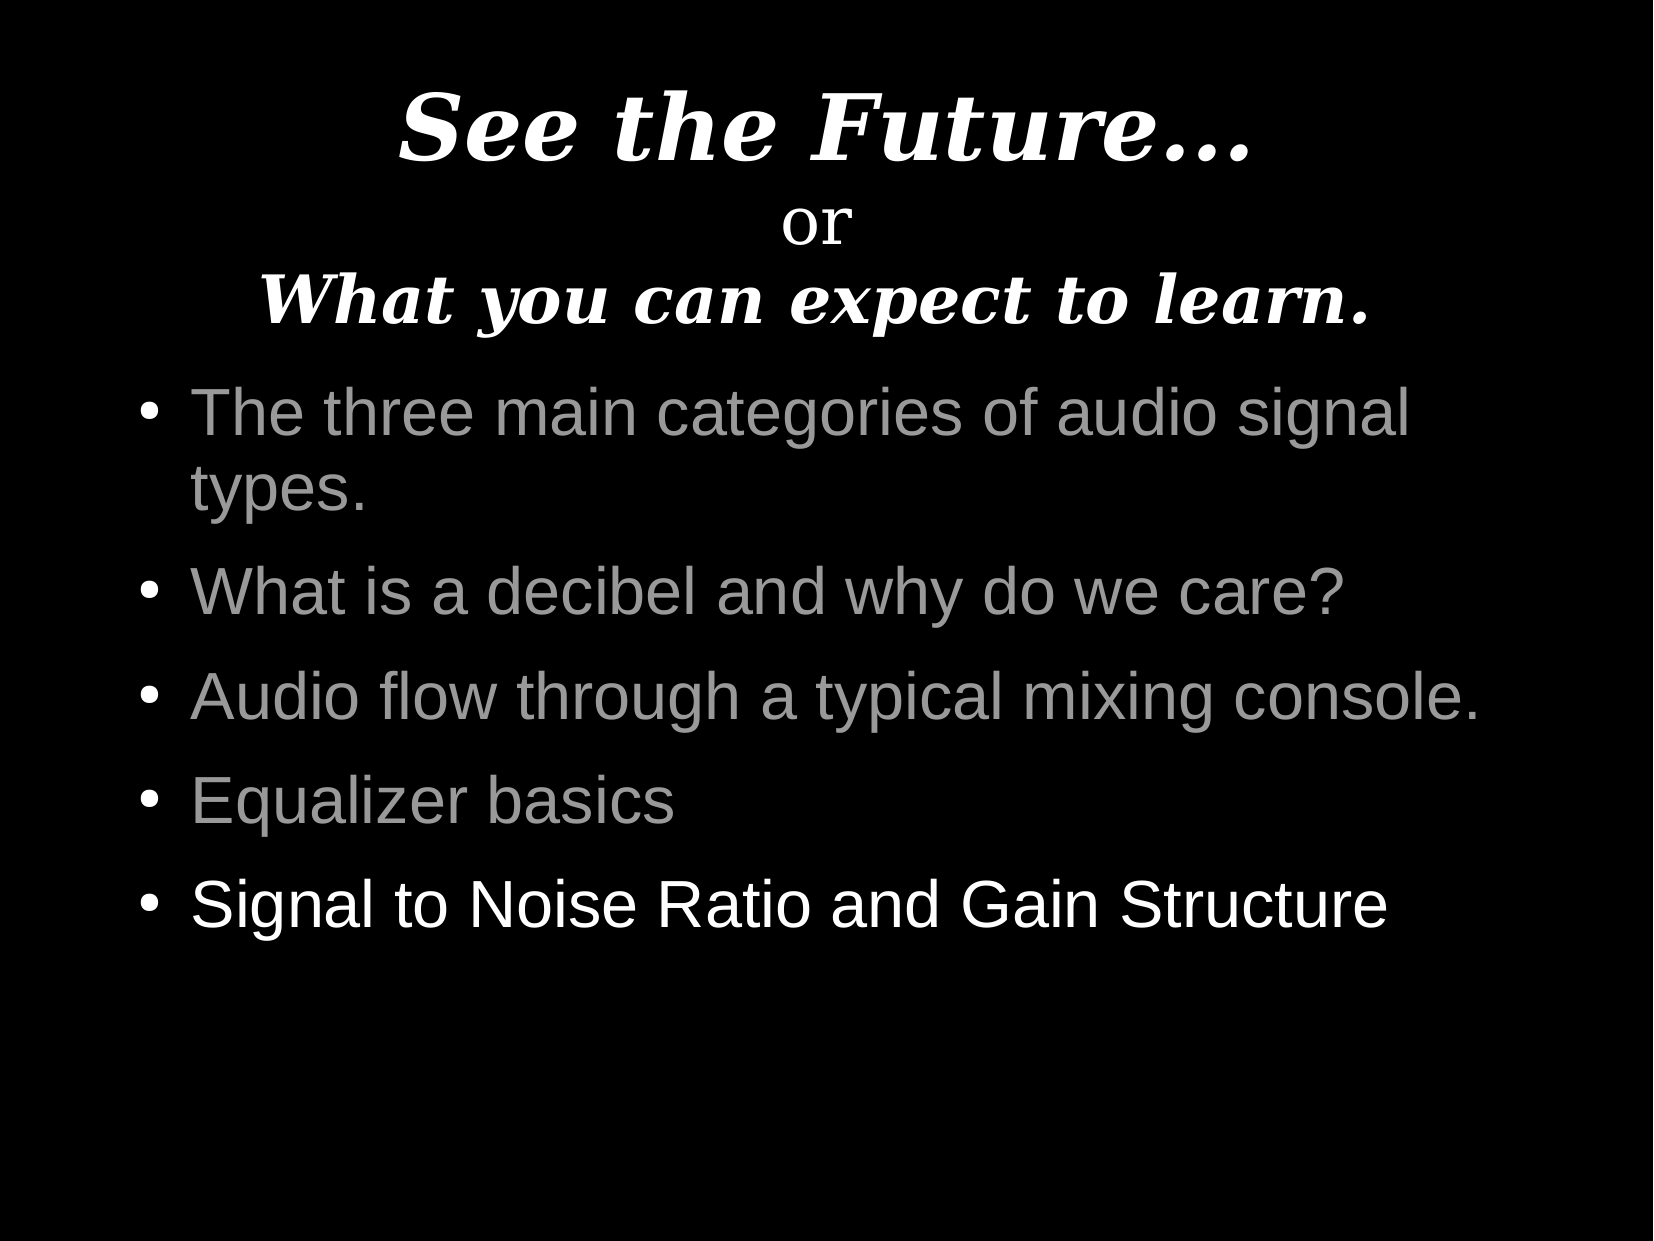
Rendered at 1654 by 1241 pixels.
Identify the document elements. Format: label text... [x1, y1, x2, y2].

list The three main categories of audio signal types. What is a decibel and why do we care? Audio flow through a typical mixing console. Equalizer basics Signal to Noise Ratio and Gain Structure [120, 375, 1532, 1157]
title See the Future... or What you can expect to learn. [121, 74, 1533, 339]
